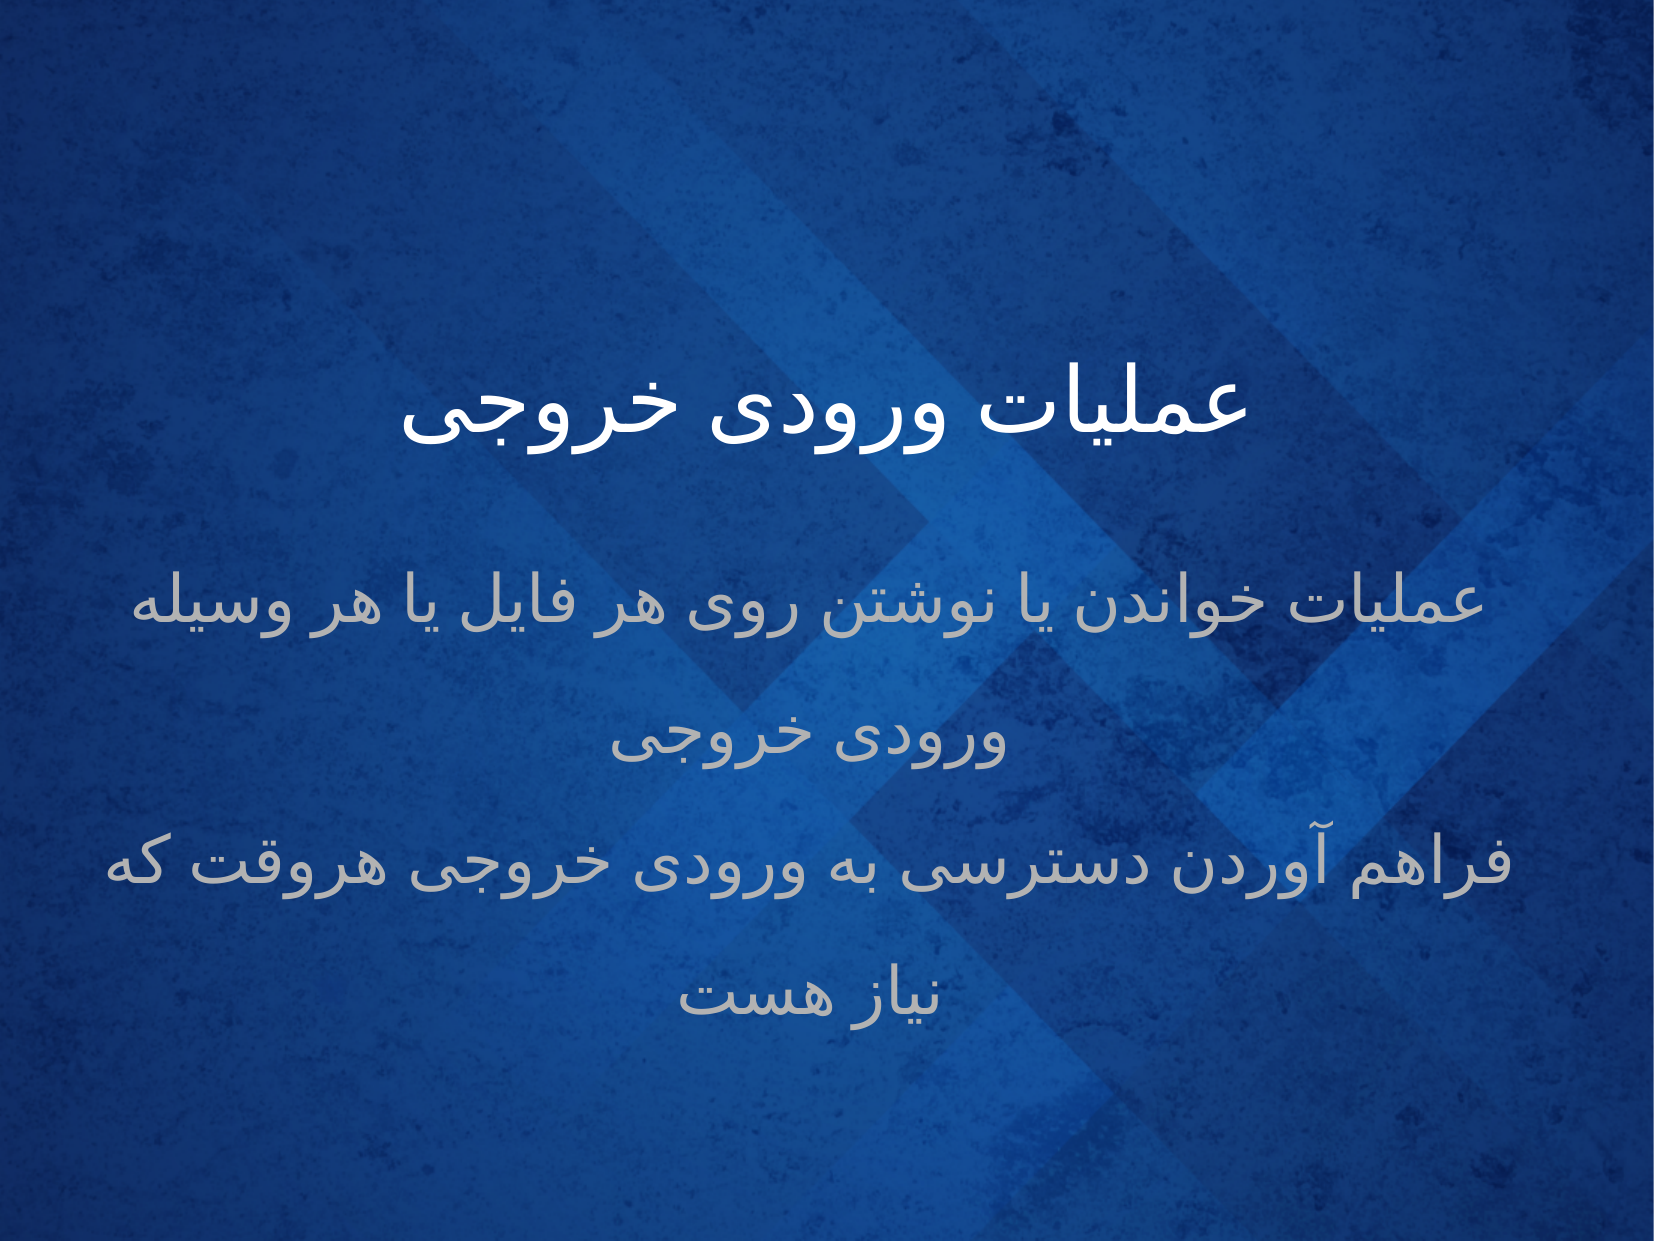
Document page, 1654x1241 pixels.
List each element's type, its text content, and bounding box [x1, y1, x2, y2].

subtitle عملیات خواندن یا نوشتن روی هر فایل یا هر وسیله ورودی خروجی فراهم آوردن دسترسی به ورودی خروجی هروقت که نیاز هست [82, 519, 1538, 1157]
picture [0, 0, 1654, 1241]
title عملیات ورودی خروجی [82, 307, 1571, 515]
